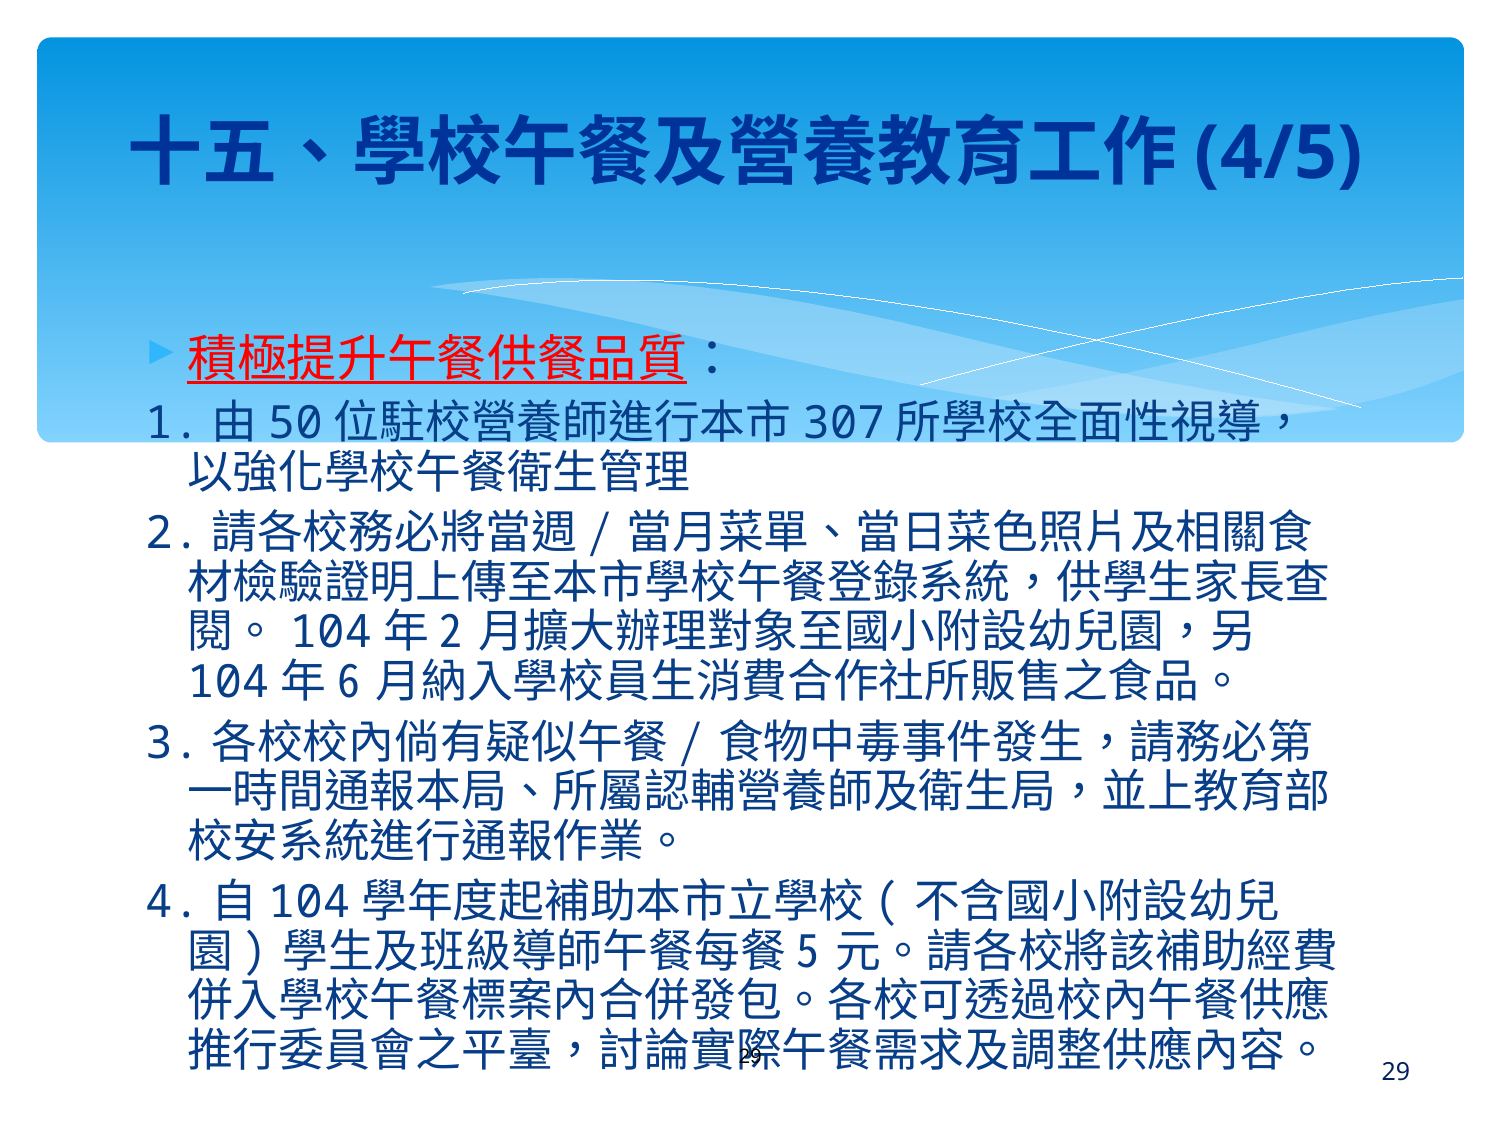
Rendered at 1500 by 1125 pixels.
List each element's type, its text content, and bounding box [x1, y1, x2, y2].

list 積極提升午餐供餐品質： 1.由50位駐校營養師進行本市307所學校全面性視導，以強化學校午餐衛生管理 2.請各校務必將當週/當月菜單、當日菜色照片及相關食材檢驗證明上傳至本市學校午餐登錄系統，供學生家長查閱。104年2月擴大辦理對象至國小附設幼兒園，另104年6月納入學校員生消費合作社所販售之食品。 3.各校校內倘有疑似午餐/食物中毒事件發生，請務必第一時間通報本局、所屬認輔營養師及衛生局，並上教育部校安系統進行通報作業。 4.自104學年度起補助本市立學校(不含國小附設幼兒園)學生及班級導師午餐每餐5元。請各校將該補助經費併入學校午餐標案內合併發包。各校可透過校內午餐供應推行委員會之平臺，討論實際午餐需求及調整供應內容。 [112, 326, 1359, 1103]
text_box <number> [1074, 1042, 1426, 1103]
text_box 十五、學校午餐及營養教育工作(4/5) [112, 54, 1463, 243]
text_box <number> [654, 1025, 846, 1086]
